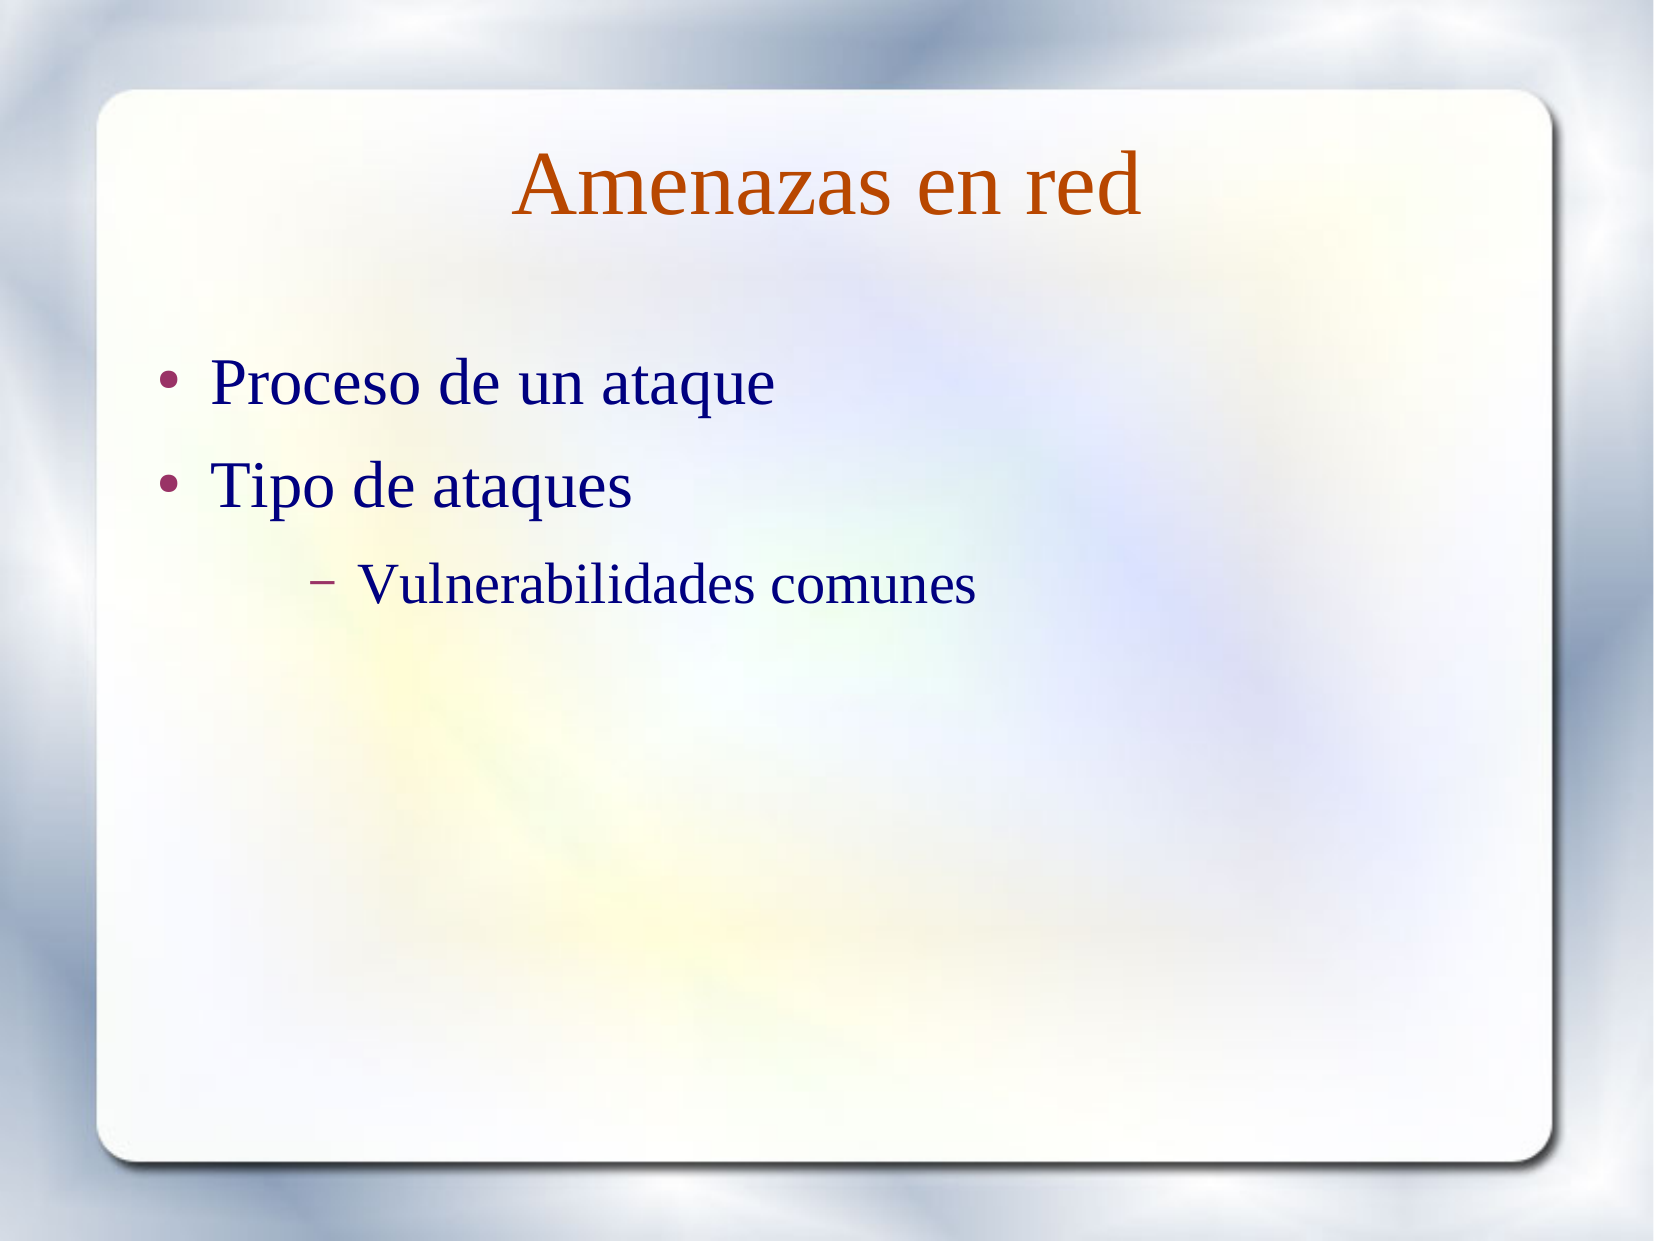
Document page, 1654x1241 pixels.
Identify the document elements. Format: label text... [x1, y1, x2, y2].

picture [0, 0, 1654, 1241]
list Proceso de un ataque Tipo de ataques Vulnerabilidades comunes [121, 344, 1534, 1213]
title Amenazas en red [121, 132, 1534, 235]
